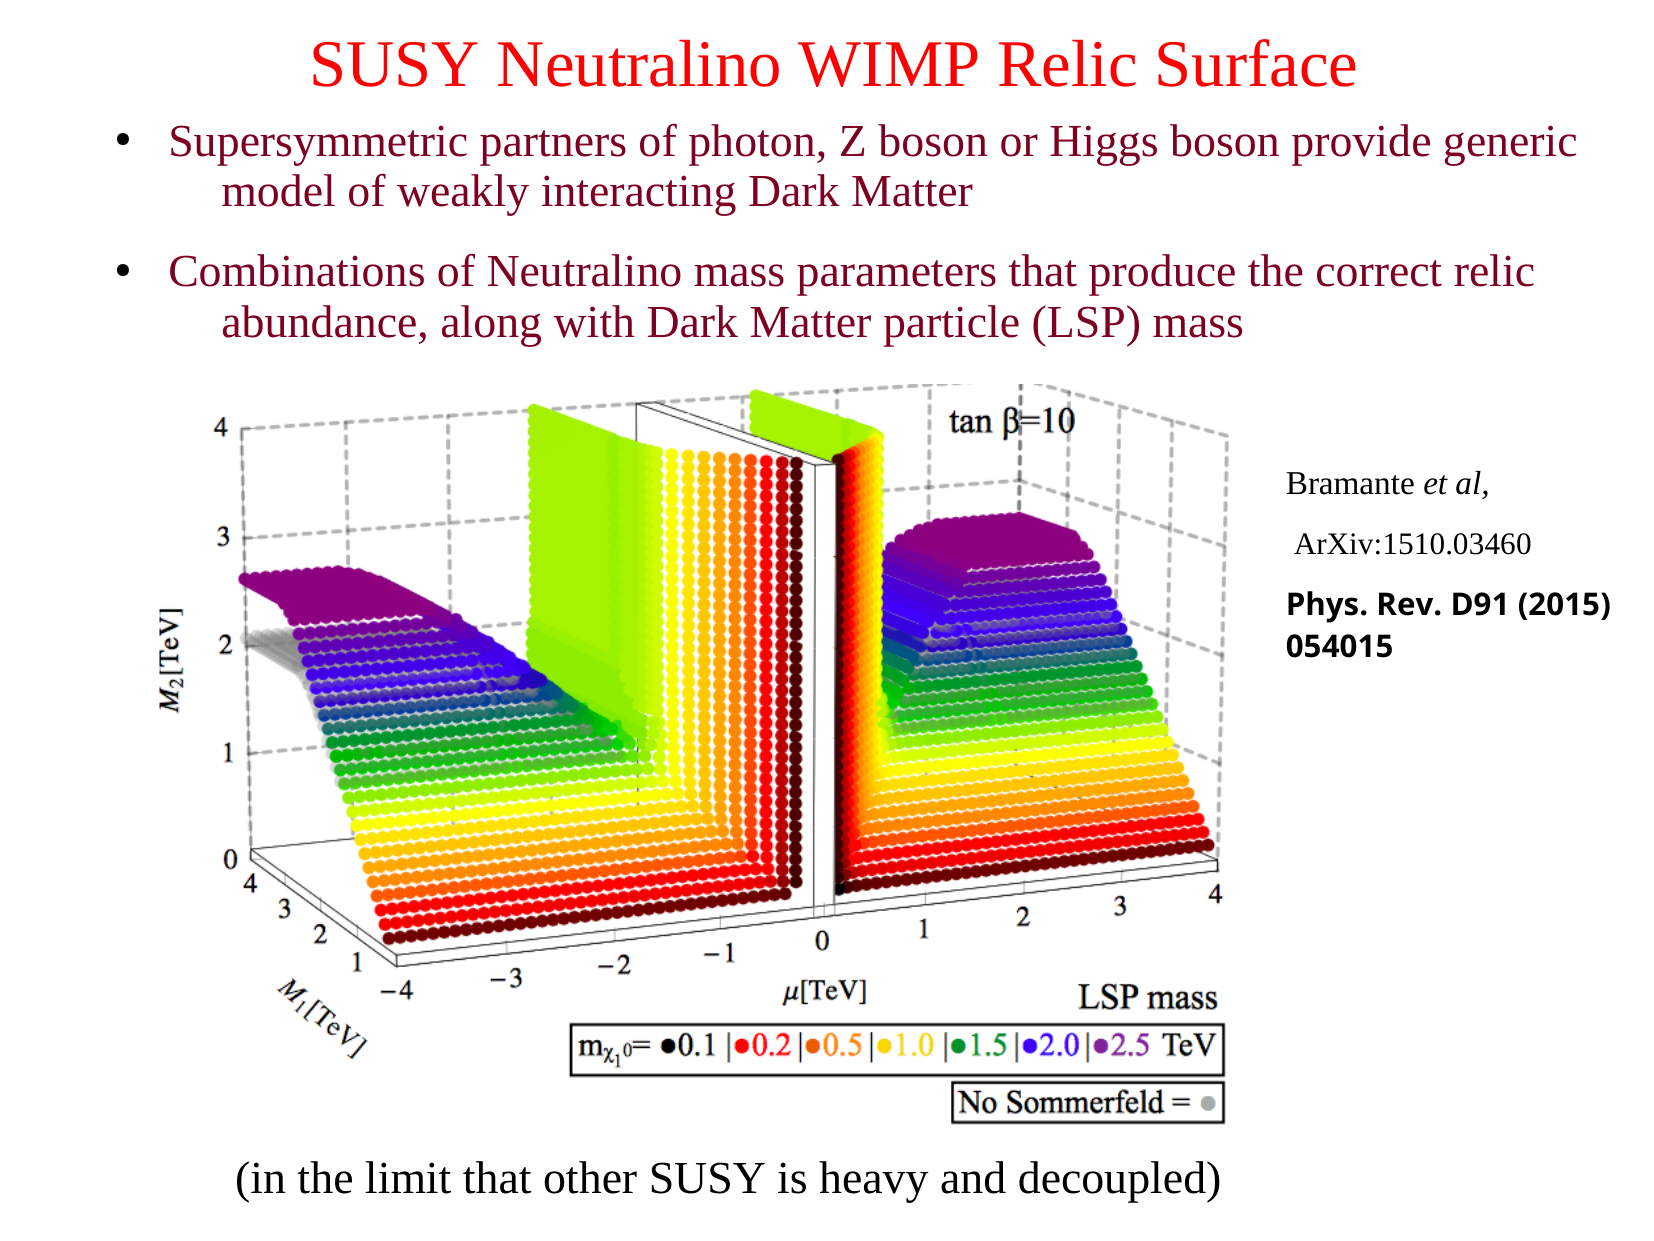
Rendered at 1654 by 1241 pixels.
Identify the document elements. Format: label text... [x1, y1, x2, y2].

text_box Bramante et al, ArXiv:1510.03460 Phys. Rev. D91 (2015) 054015 [1285, 464, 1654, 652]
text_box [129, 133, 1502, 244]
title SUSY Neutralino WIMP Relic Surface [128, 0, 1541, 115]
list Supersymmetric partners of photon, Z boson or Higgs boson provide generic model of weakly interacting Dark Matter Combinations of Neutralino mass parameters that produce the correct relic abundance, along with Dark Matter particle (LSP) mass [79, 115, 1596, 1241]
text_box (in the limit that other SUSY is heavy and decoupled) [235, 1152, 1329, 1240]
picture [136, 384, 1234, 1135]
